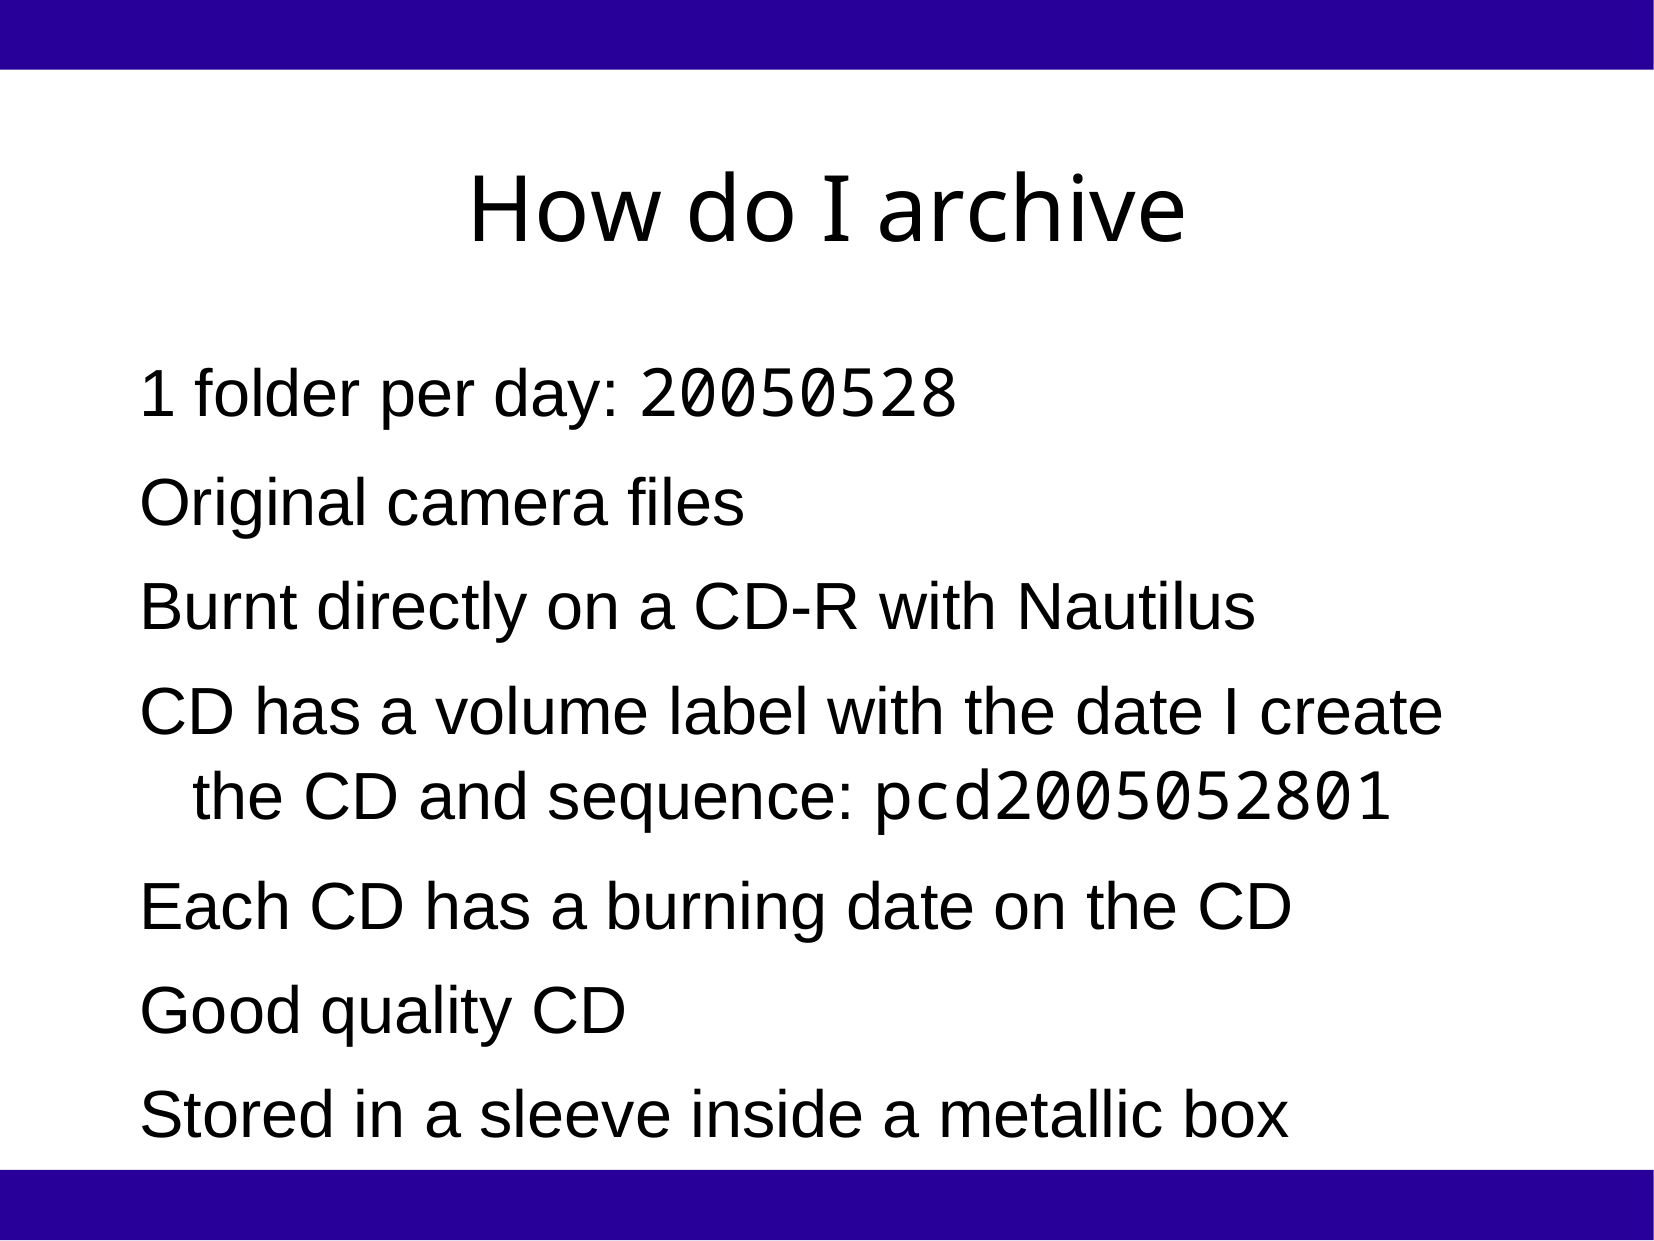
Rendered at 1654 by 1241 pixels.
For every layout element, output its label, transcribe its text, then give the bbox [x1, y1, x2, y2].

title How do I archive [121, 102, 1534, 311]
list 1 folder per day: 20050528 Original camera files Burnt directly on a CD-R with Nautilus CD has a volume label with the date I create the CD and sequence: pcd2005052801 Each CD has a burning date on the CD Good quality CD Stored in a sleeve inside a metallic box [121, 344, 1534, 1187]
